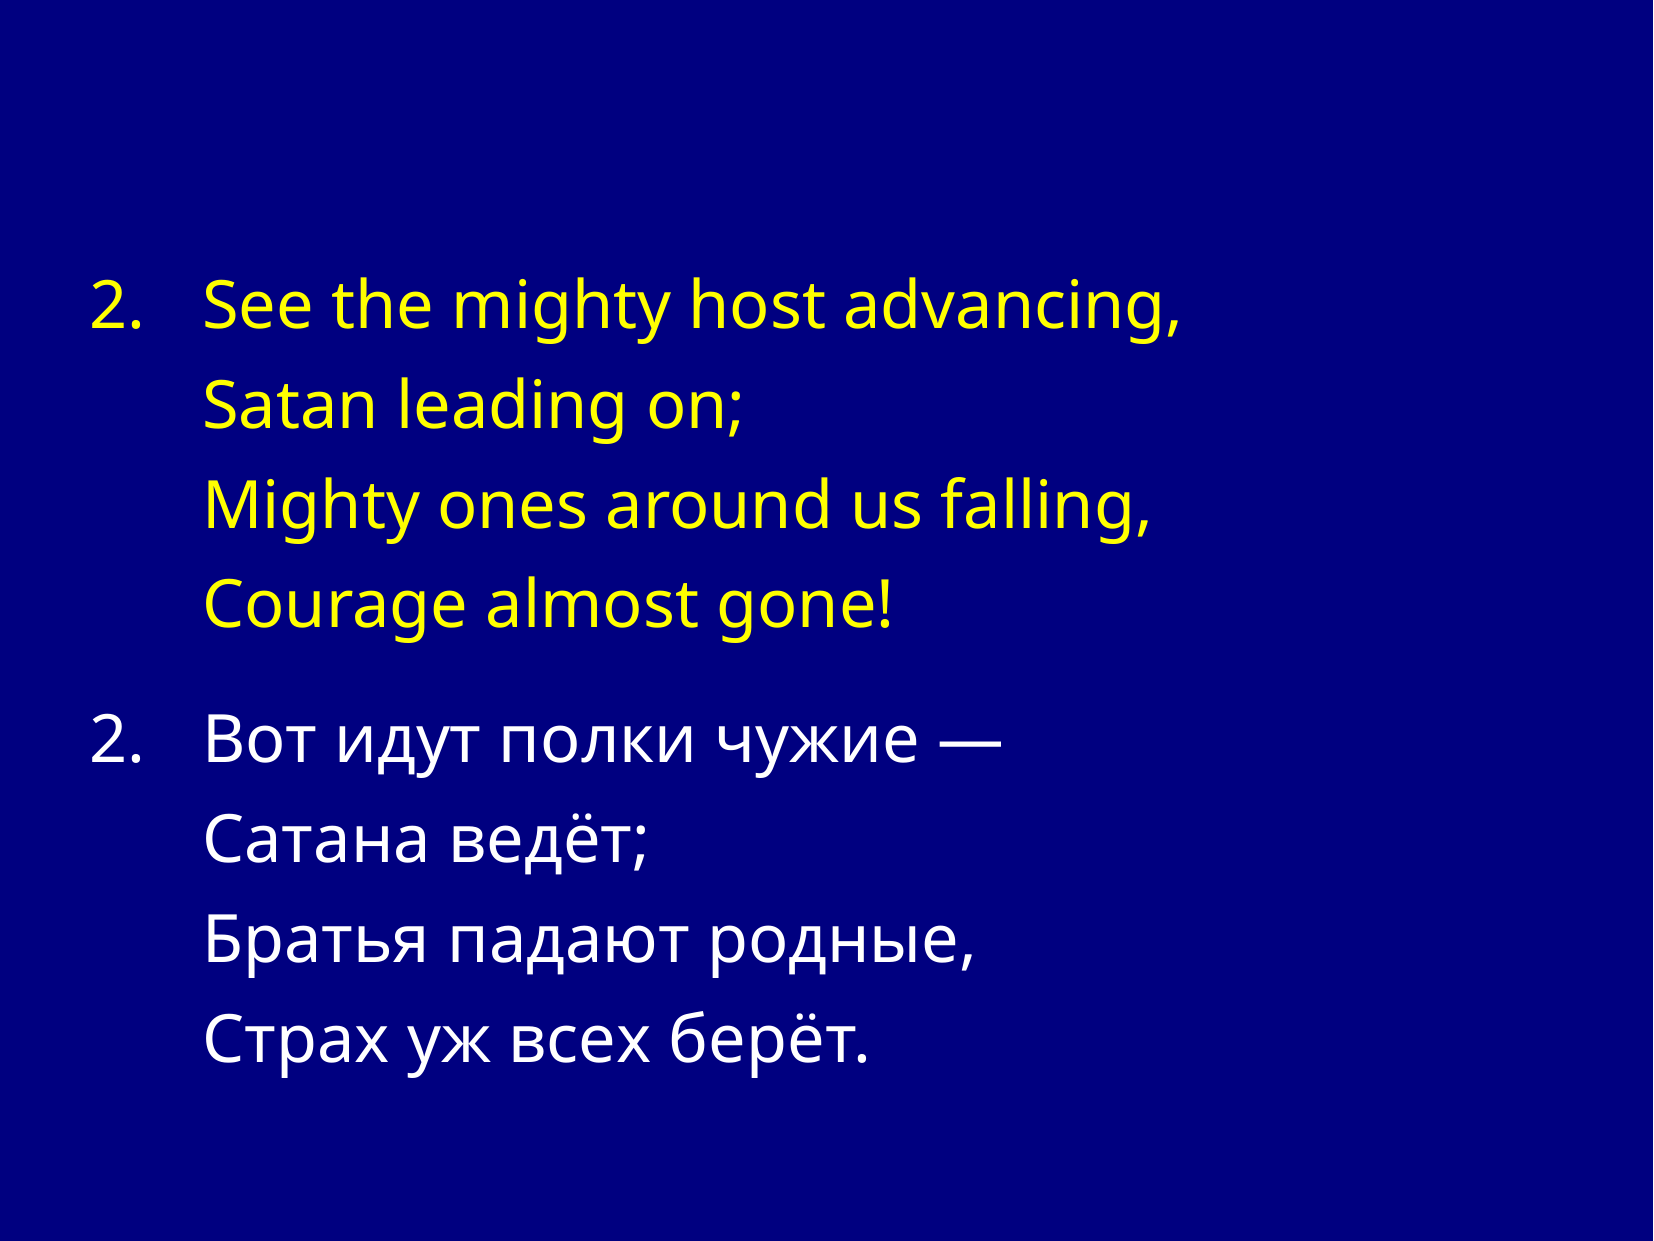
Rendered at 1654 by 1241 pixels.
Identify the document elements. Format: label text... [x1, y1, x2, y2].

text_box 2. See the mighty host advancing, Satan leading on; Mighty ones around us falling, Courage almost gone! [75, 150, 1576, 638]
text_box 2. Вот идут полки чужие — Сатана ведёт; Братья падают родные, Страх уж всех берёт. [75, 675, 1576, 1163]
